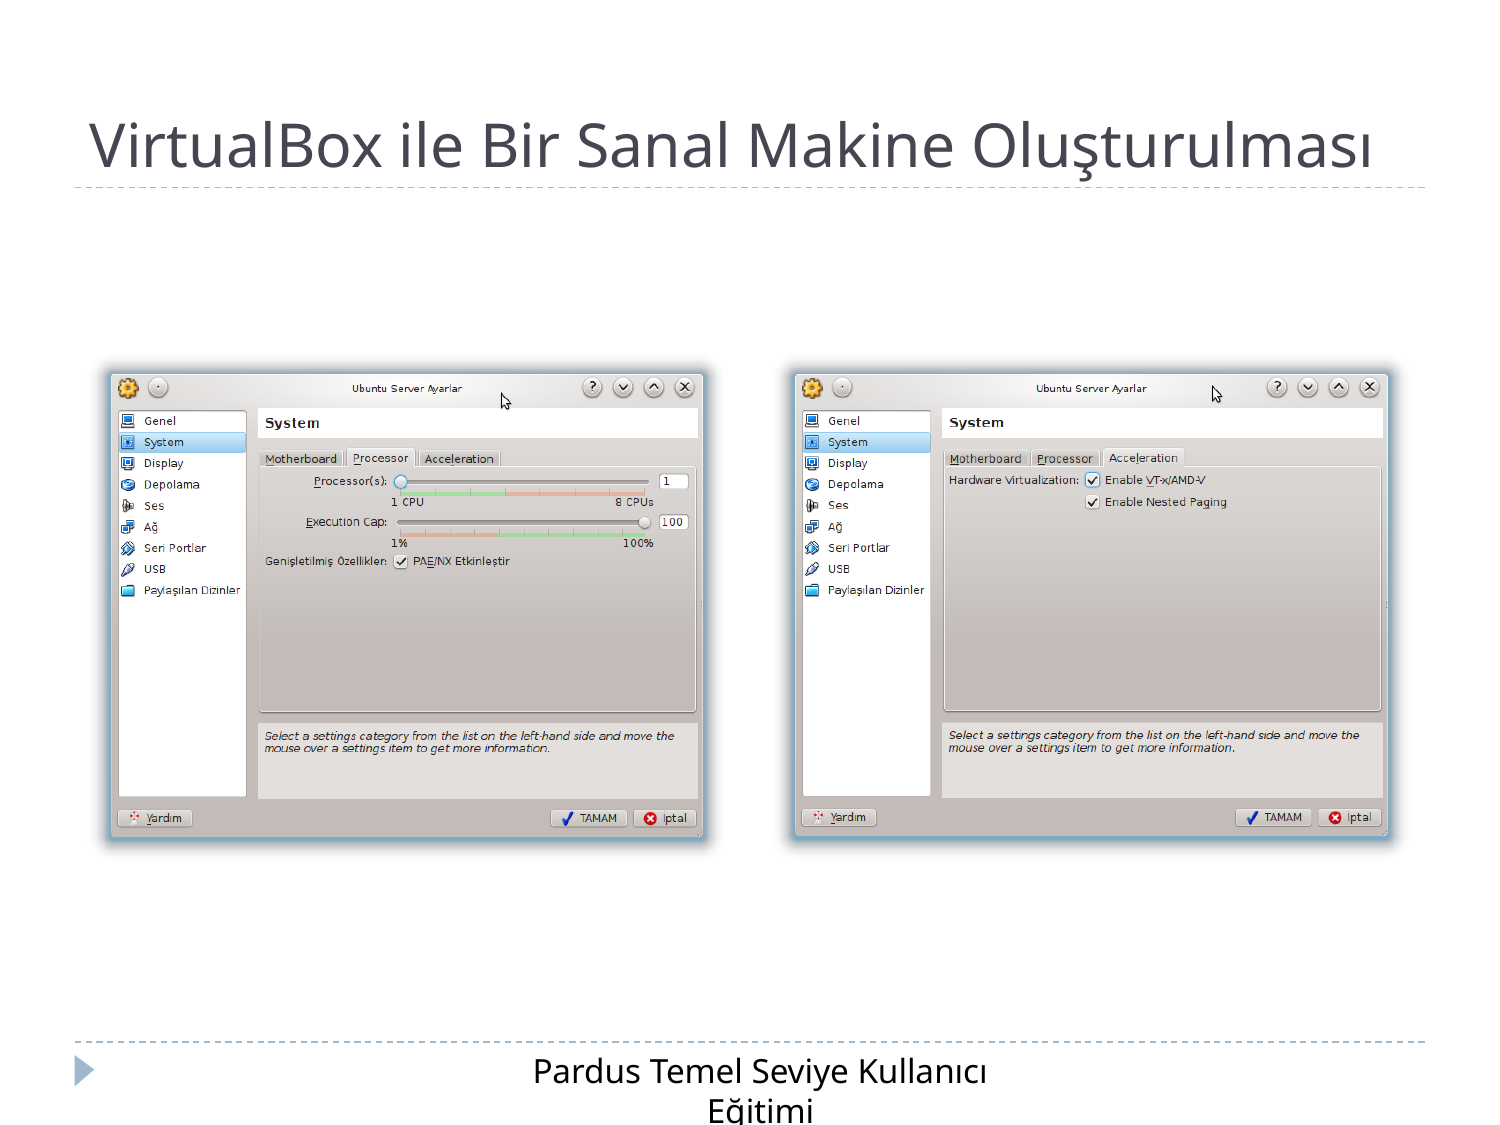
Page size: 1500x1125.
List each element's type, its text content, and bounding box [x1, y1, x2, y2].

picture [759, 338, 1423, 871]
title VirtualBox ile Bir Sanal Makine Oluşturulması [75, 37, 1425, 188]
picture [75, 338, 738, 872]
